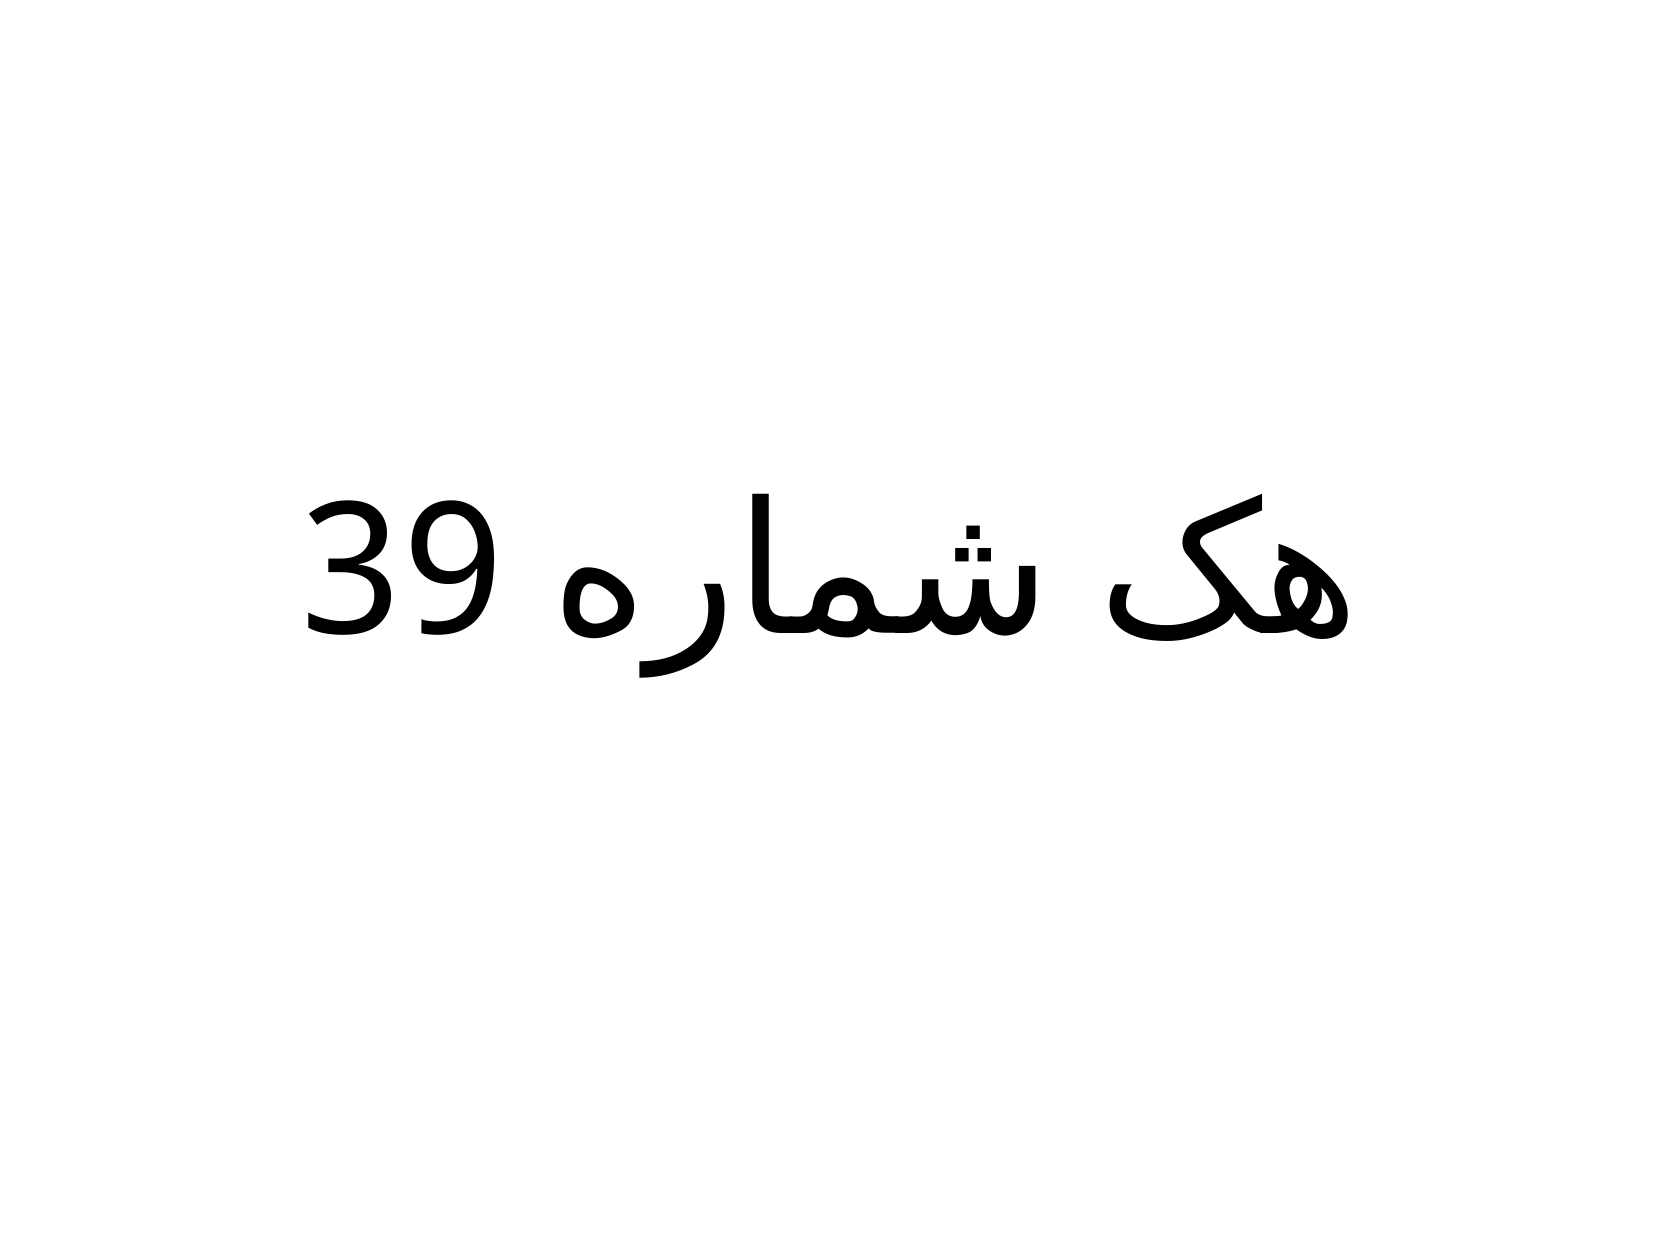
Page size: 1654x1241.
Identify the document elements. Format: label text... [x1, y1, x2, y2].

title هک شماره 39 [86, 482, 1576, 695]
